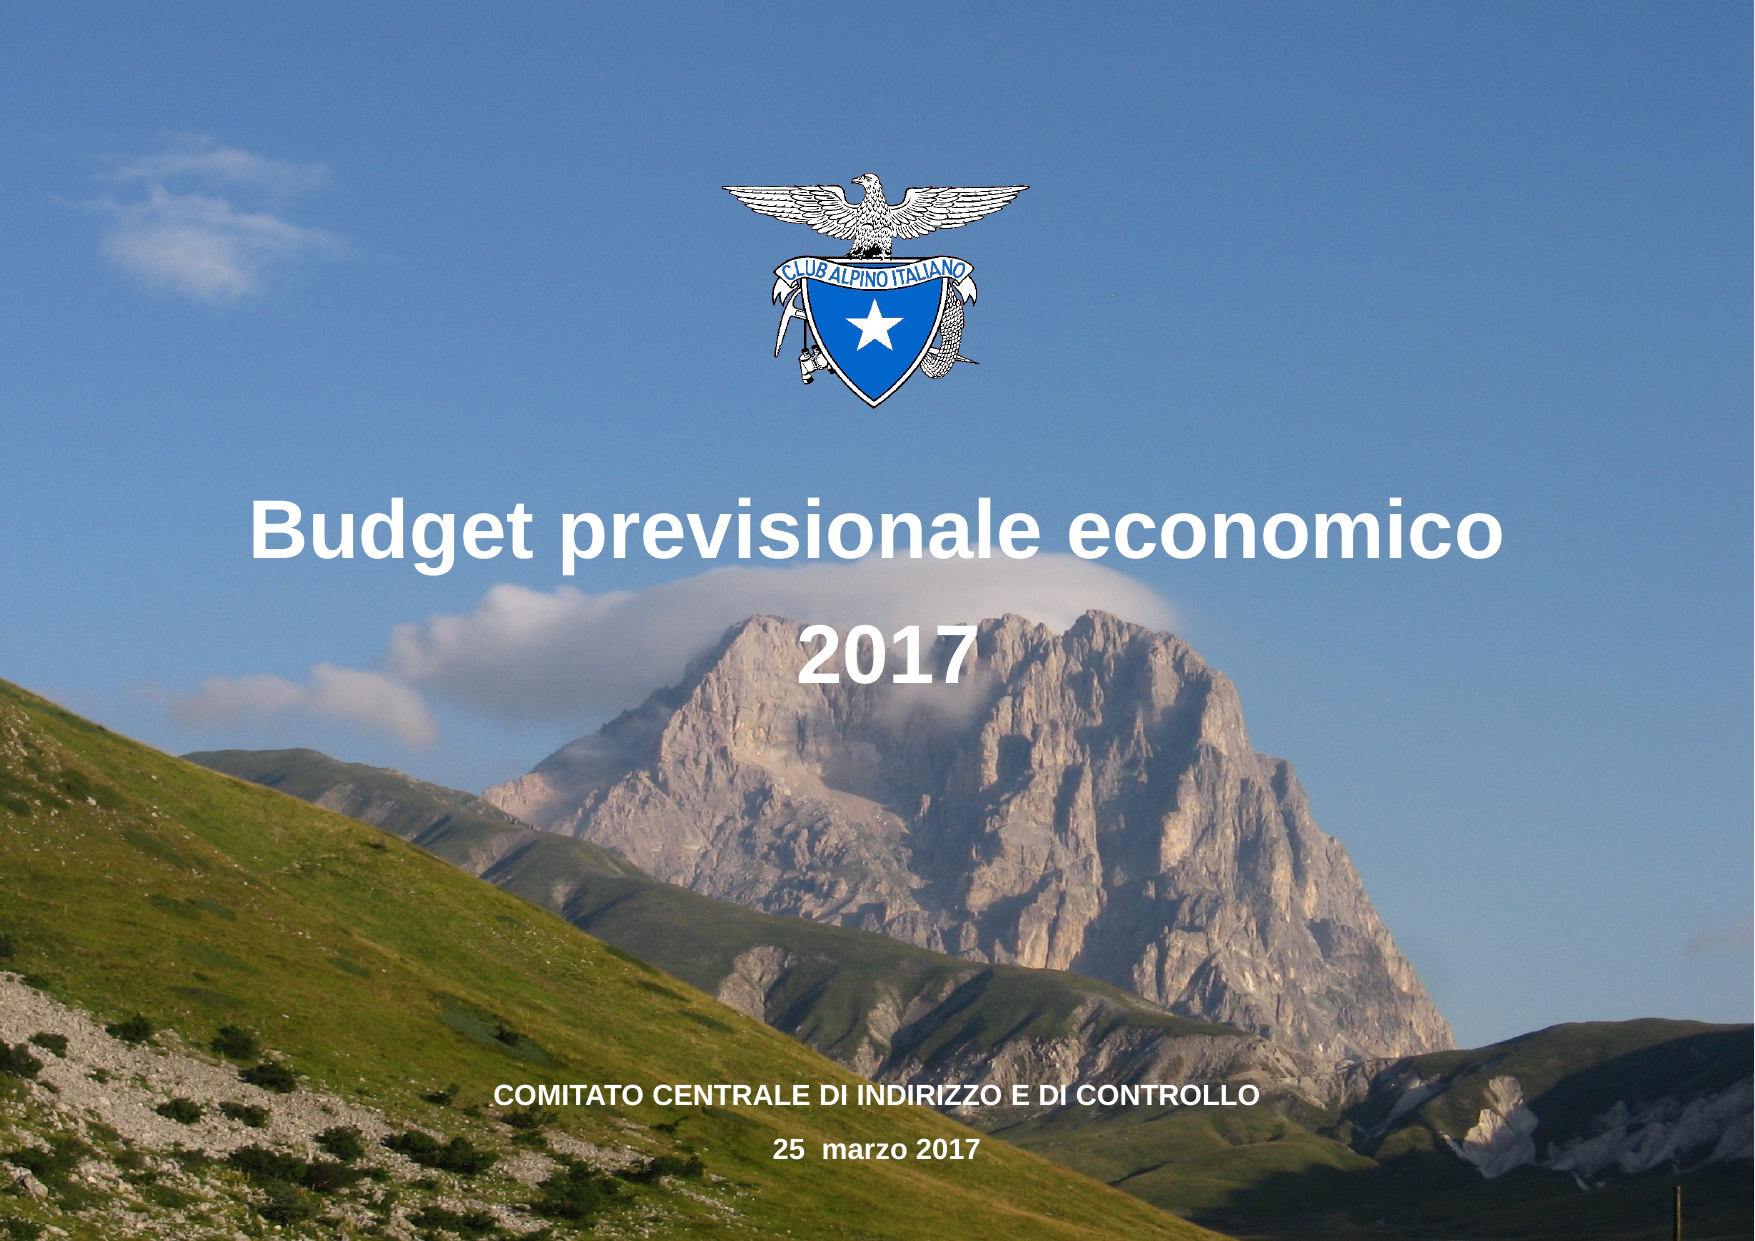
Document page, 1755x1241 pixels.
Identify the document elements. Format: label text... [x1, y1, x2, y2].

picture [0, 0, 1755, 1241]
text_box COMITATO CENTRALE DI INDIRIZZO E DI CONTROLLO 25 marzo 2017 [392, 1069, 1362, 1175]
text_box Budget previsionale economico 2017 [116, 466, 1638, 737]
